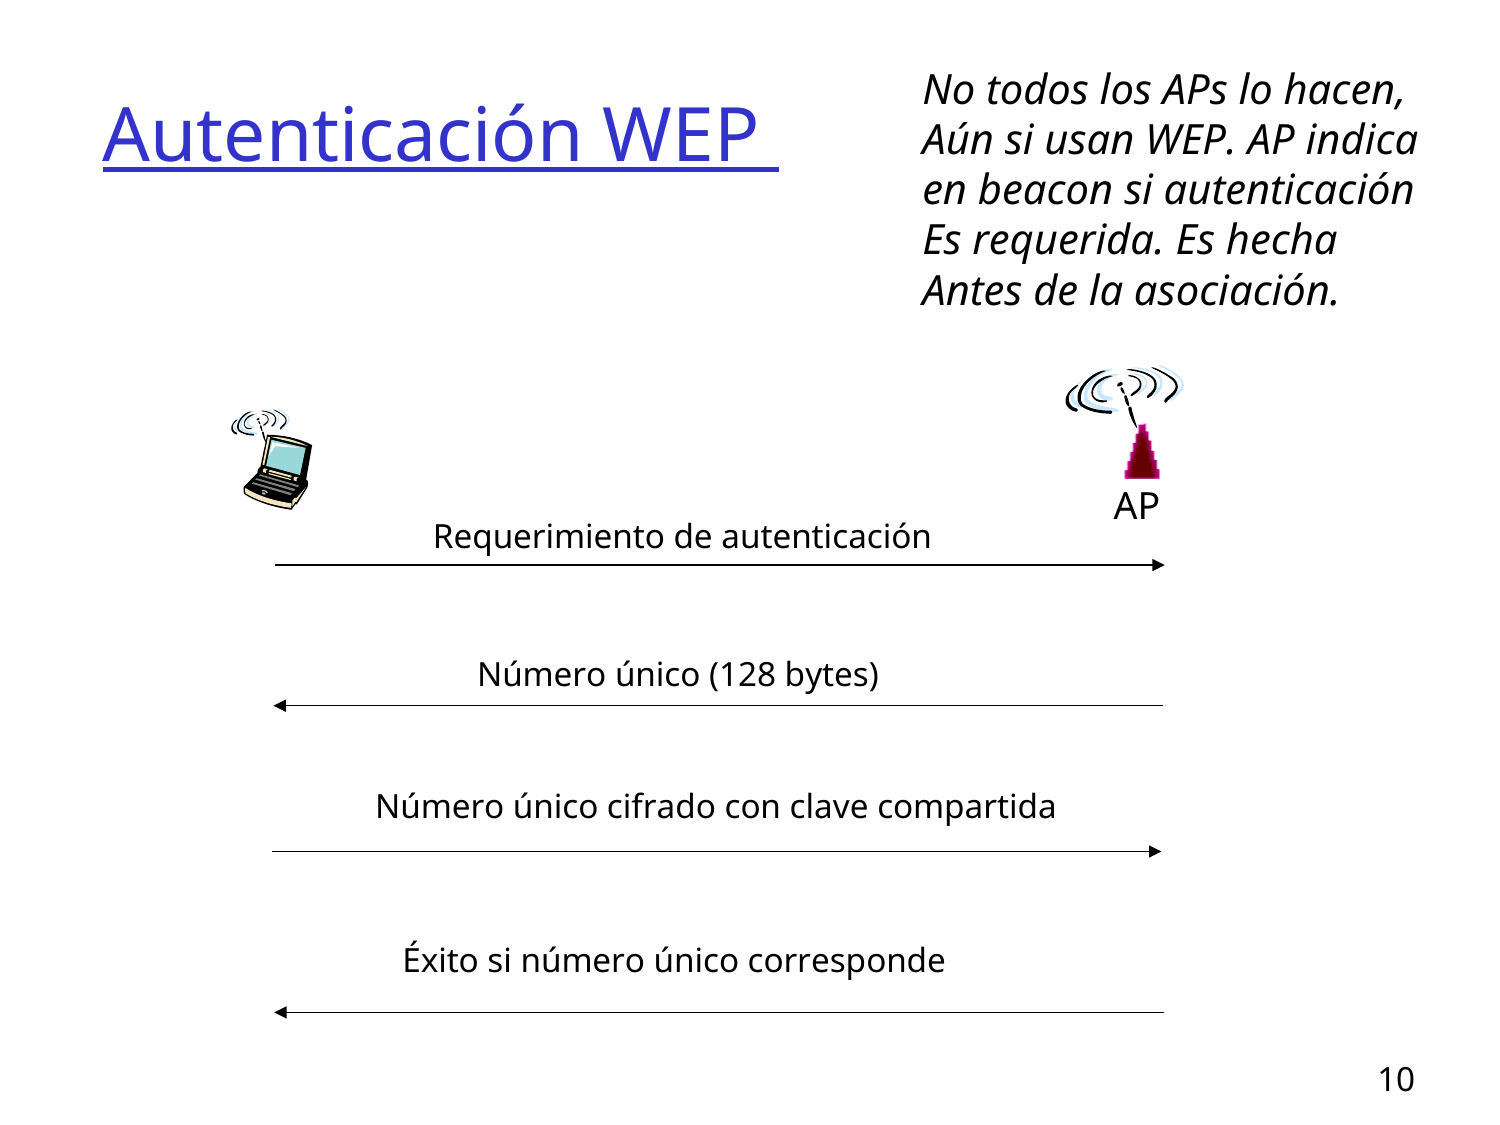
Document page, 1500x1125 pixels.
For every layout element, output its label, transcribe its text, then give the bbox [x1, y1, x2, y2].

picture [230, 407, 313, 510]
text_box AP [1098, 474, 1176, 535]
text_box [1126, 365, 1184, 403]
picture [1124, 423, 1160, 479]
text_box No todos los APs lo hacen, Aún si usan WEP. AP indica en beacon si autenticación Es requerida. Es hecha Antes de la asociación. [907, 55, 1445, 322]
text_box Número único (128 bytes) [462, 645, 895, 701]
text_box Éxito si número único corresponde [387, 931, 962, 987]
text_box [1117, 382, 1125, 394]
text_box [1065, 368, 1119, 414]
title Autenticación WEP [87, 37, 1363, 225]
text_box Número único cifrado con clave compartida [360, 777, 1073, 834]
text_box Requerimiento de autenticación [418, 507, 948, 563]
text_box [1124, 395, 1138, 429]
